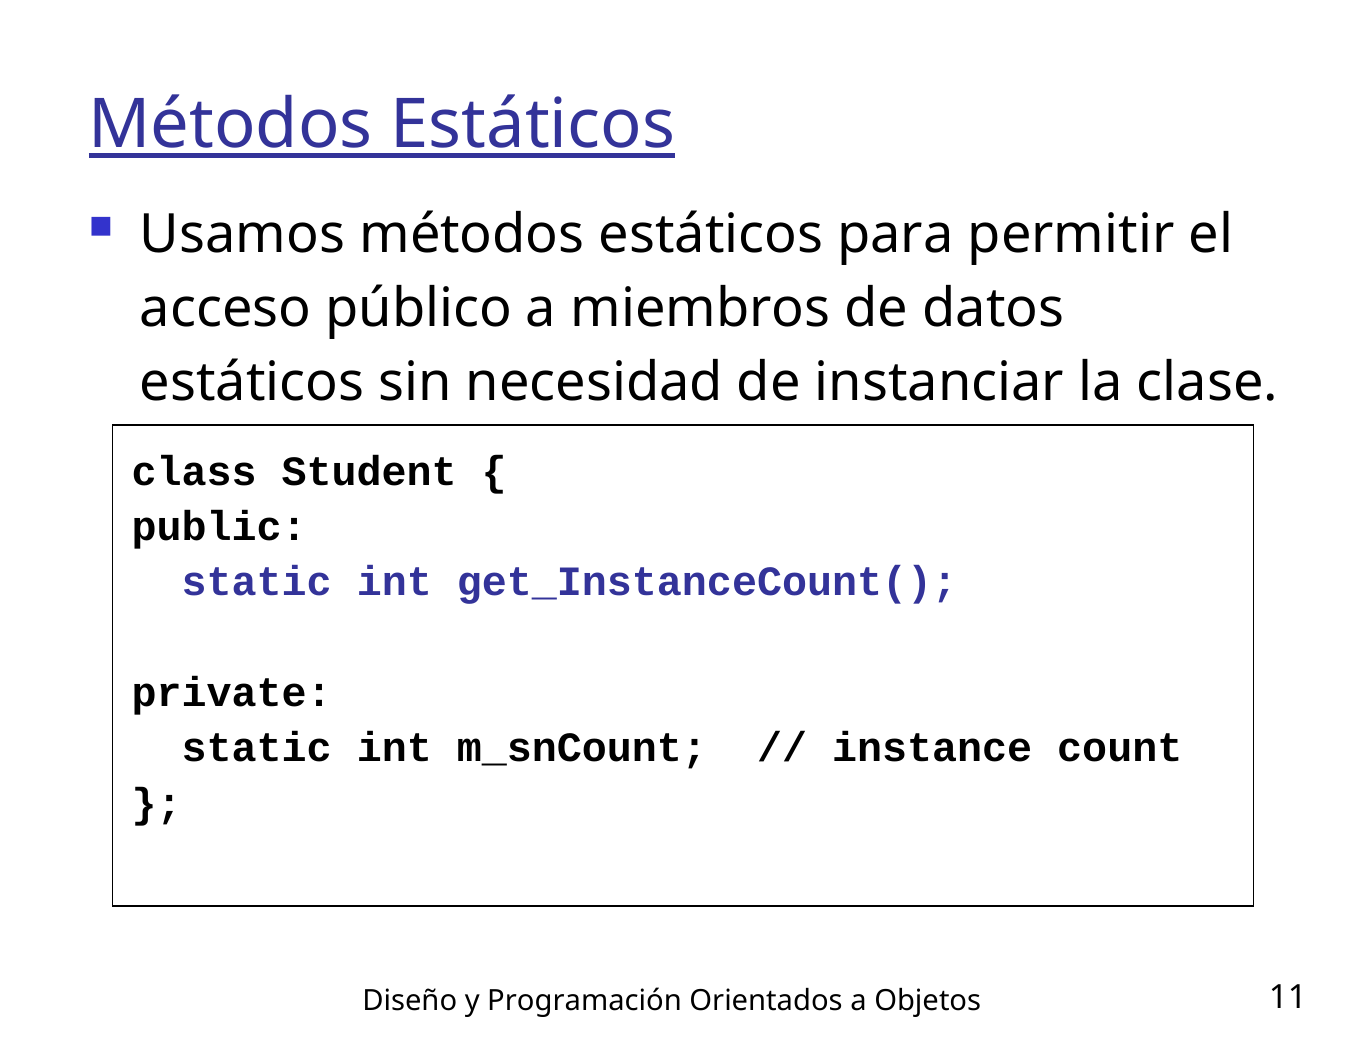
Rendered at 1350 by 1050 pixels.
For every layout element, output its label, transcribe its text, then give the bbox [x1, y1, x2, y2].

title Métodos Estáticos [75, 23, 1319, 175]
list Usamos métodos estáticos para permitir el acceso público a miembros de datos estáticos sin necesidad de instanciar la clase. [75, 187, 1316, 797]
text_box class Student { public: static int get_InstanceCount(); private: static int m_snCount; // instance count }; [112, 797, 1254, 906]
